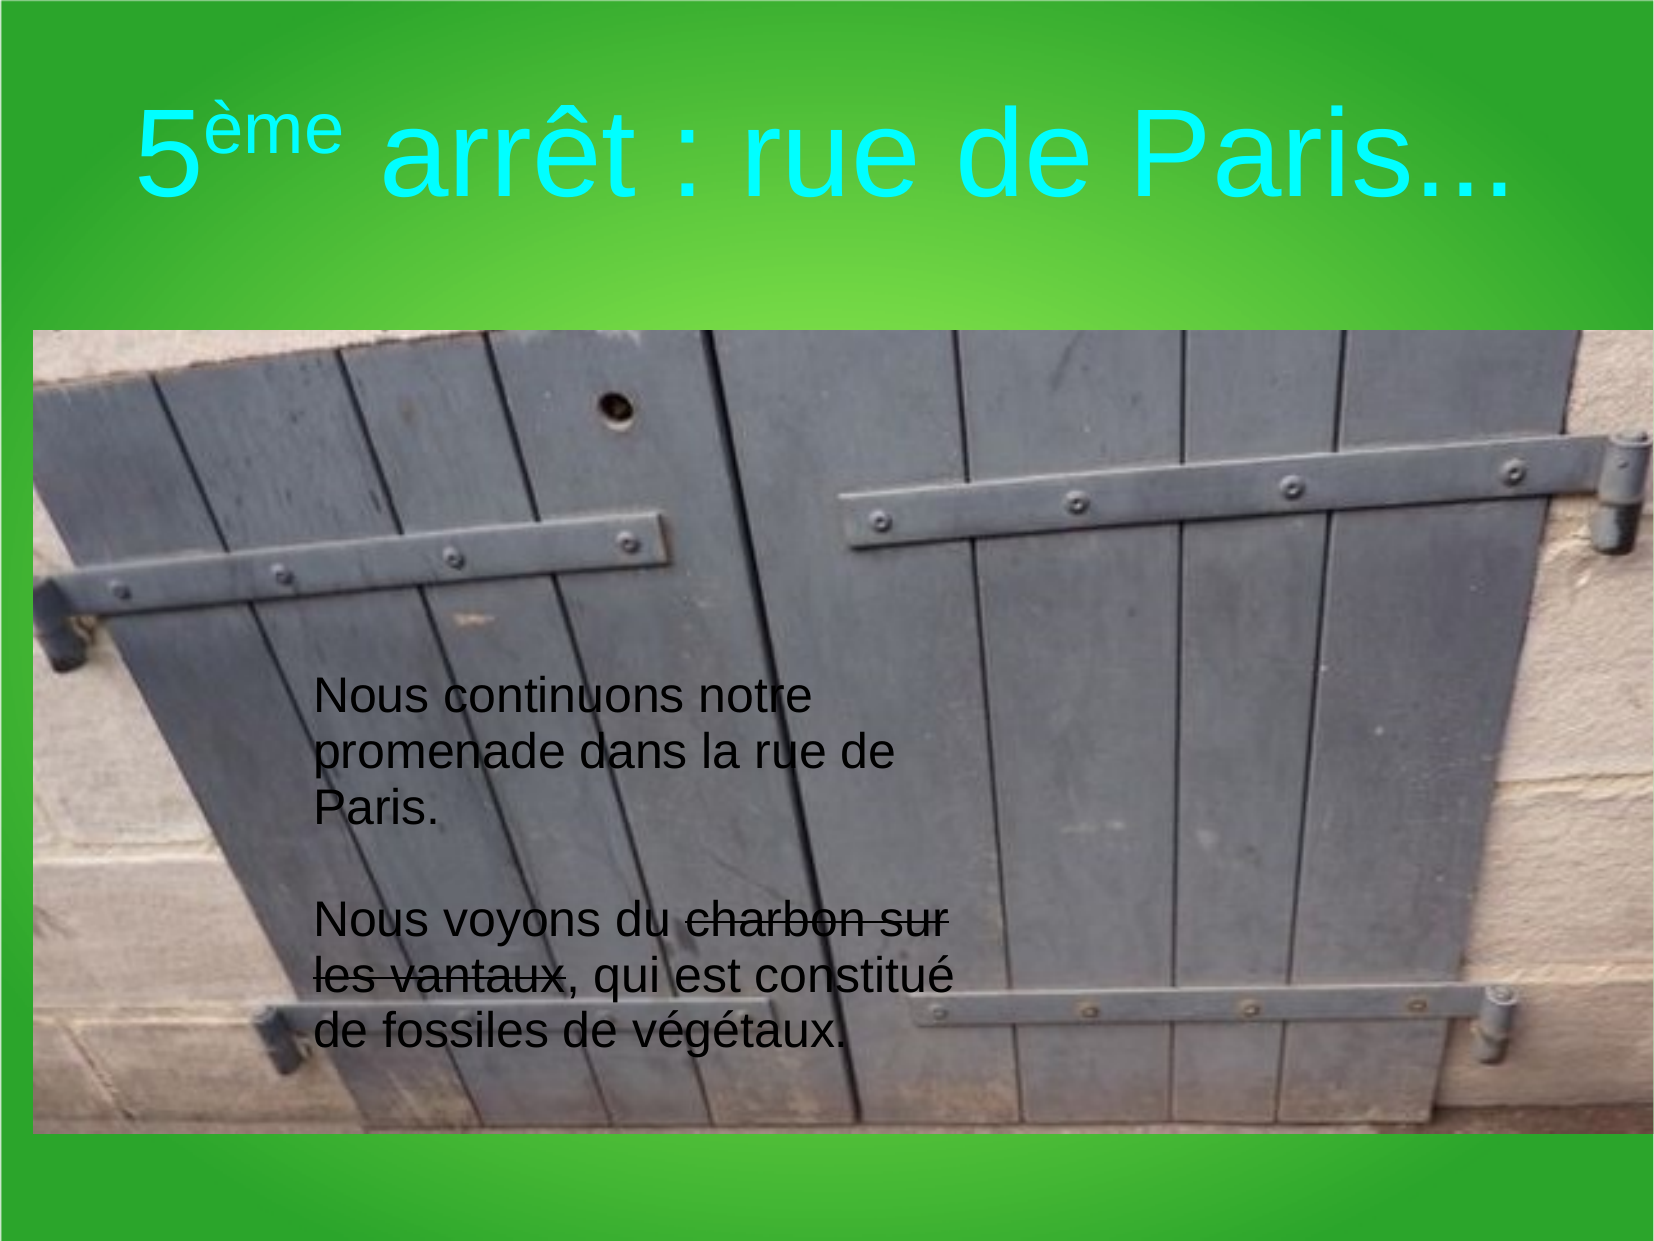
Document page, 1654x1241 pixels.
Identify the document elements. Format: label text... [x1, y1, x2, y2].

list Nous continuons notre promenade dans la rue de Paris. Nous voyons du charbon sur les vantaux, qui est constitué de fossiles de végétaux. [242, 330, 969, 1099]
picture [0, 0, 1654, 1241]
title 5ème arrêt : rue de Paris... [82, 49, 1571, 257]
